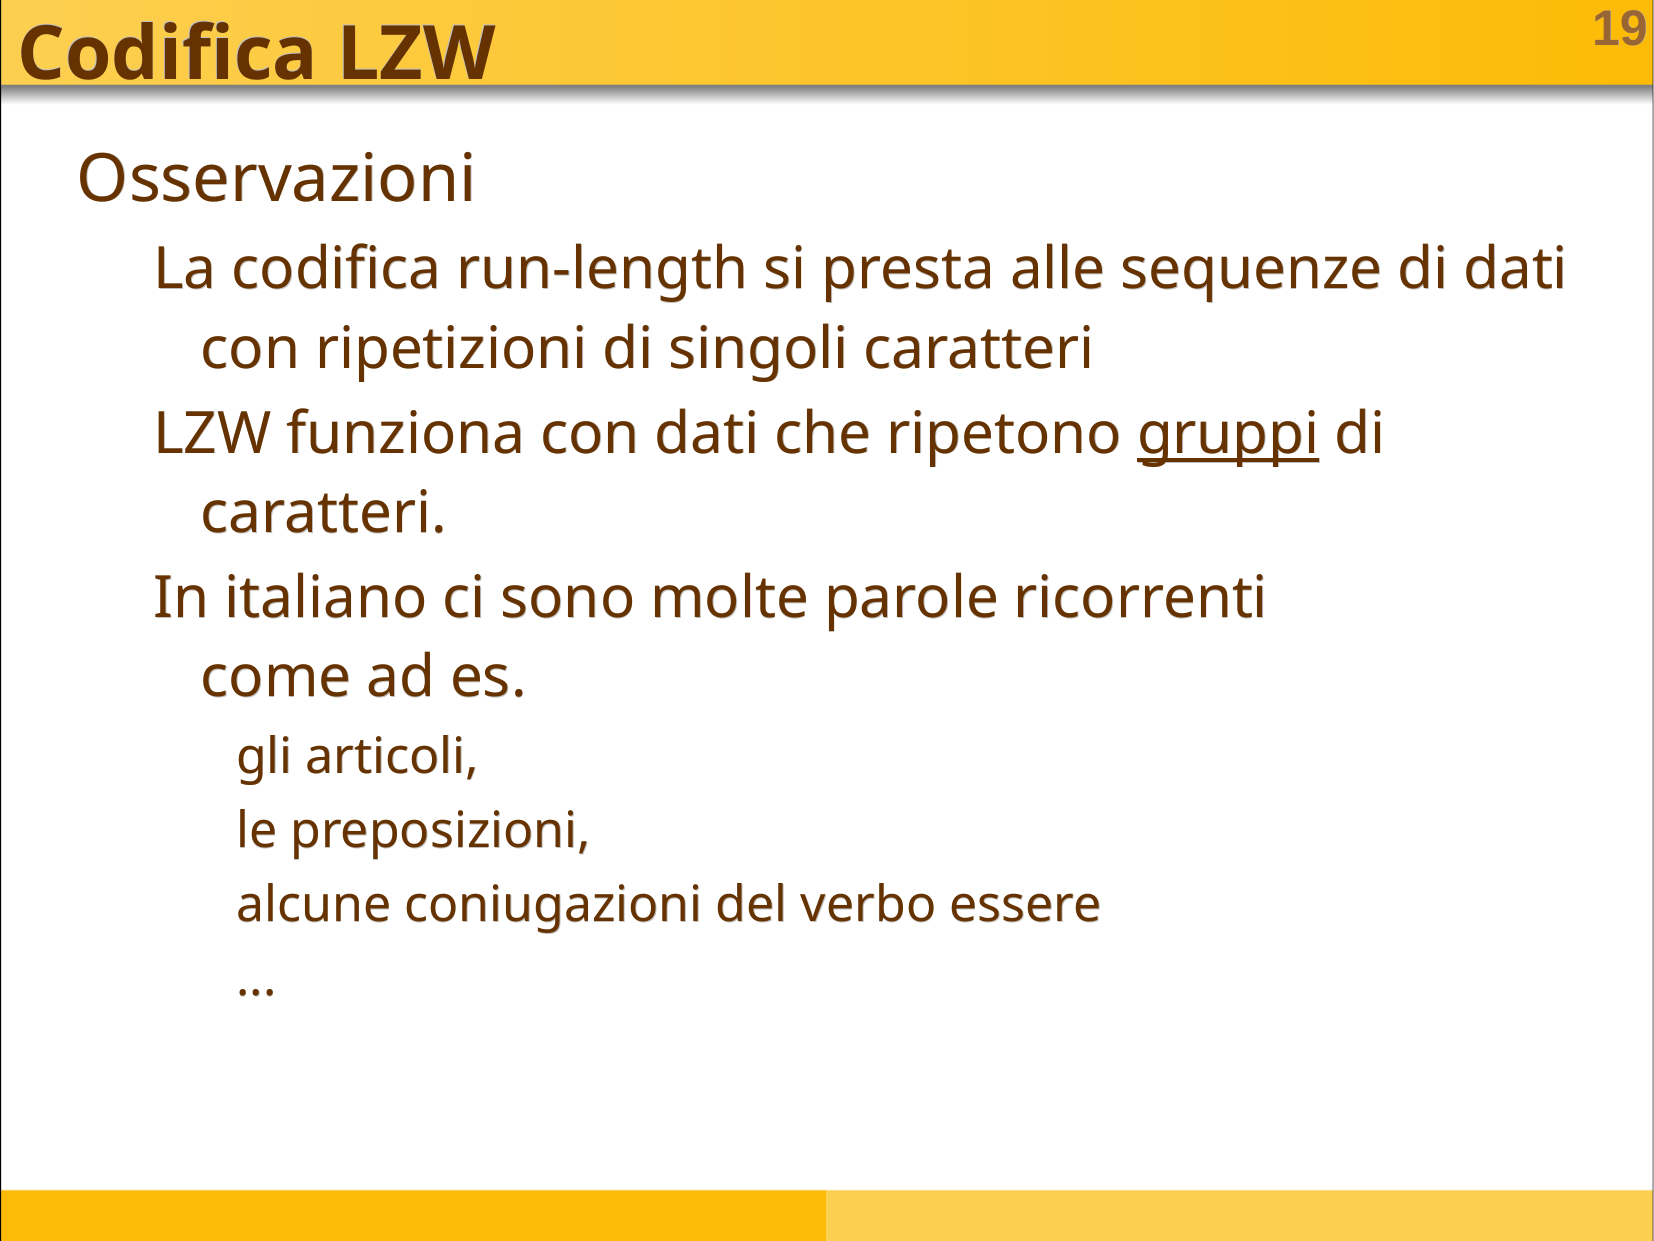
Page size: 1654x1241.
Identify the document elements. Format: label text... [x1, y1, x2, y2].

list Osservazioni La codifica run-length si presta alle sequenze di dati con ripetizioni di singoli caratteri LZW funziona con dati che ripetono gruppi di caratteri. In italiano ci sono molte parole ricorrenti come ad es. gli articoli, le preposizioni, alcune coniugazioni del verbo essere ... [59, 129, 1595, 936]
title Codifica LZW [0, 0, 1477, 87]
picture [0, 0, 1654, 1241]
